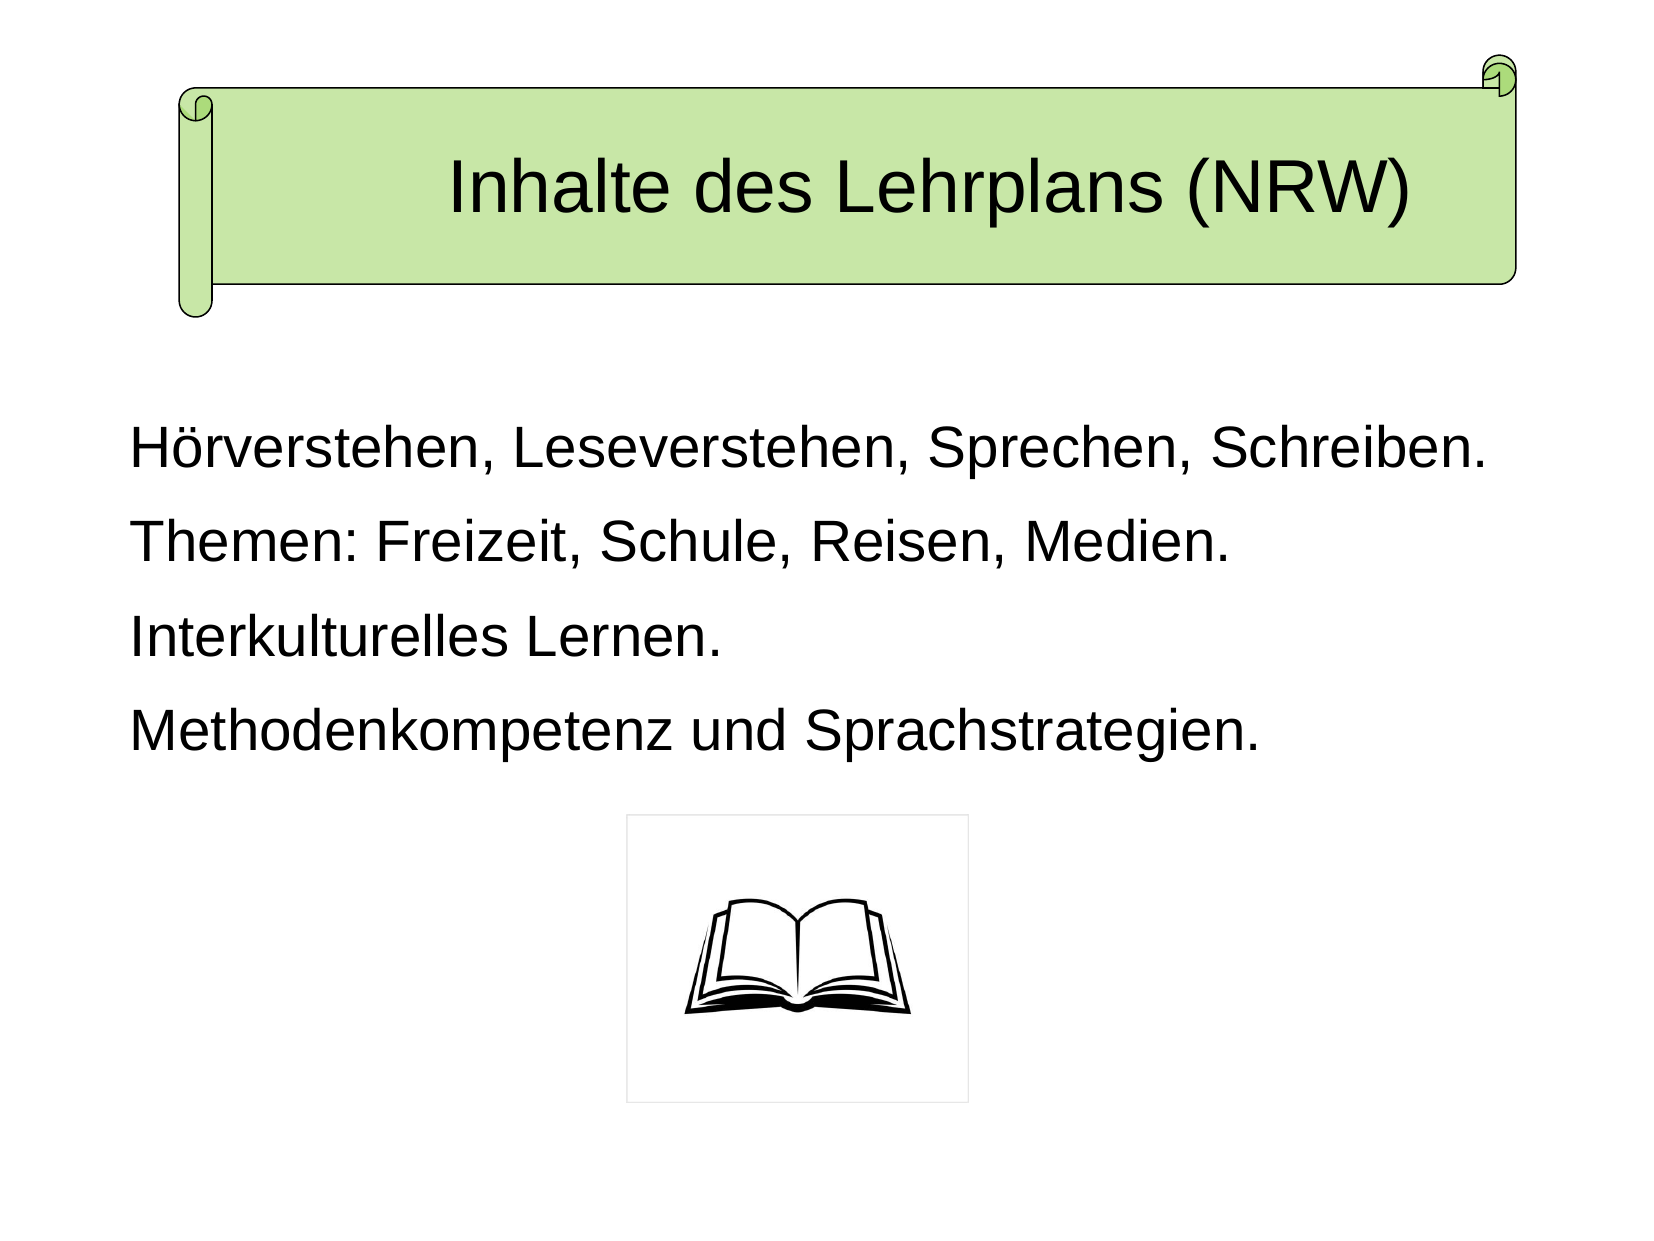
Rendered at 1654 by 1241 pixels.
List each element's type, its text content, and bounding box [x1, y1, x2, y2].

text_box Inhalte des Lehrplans (NRW) [179, 55, 1516, 317]
text_box Hörverstehen, Leseverstehen, Sprechen, Schreiben. Themen: Freizeit, Schule, Reisen, Medien. Interkulturelles Lernen. Methodenkompetenz und Sprachstrategien. [115, 407, 1543, 1052]
picture [626, 814, 969, 1103]
